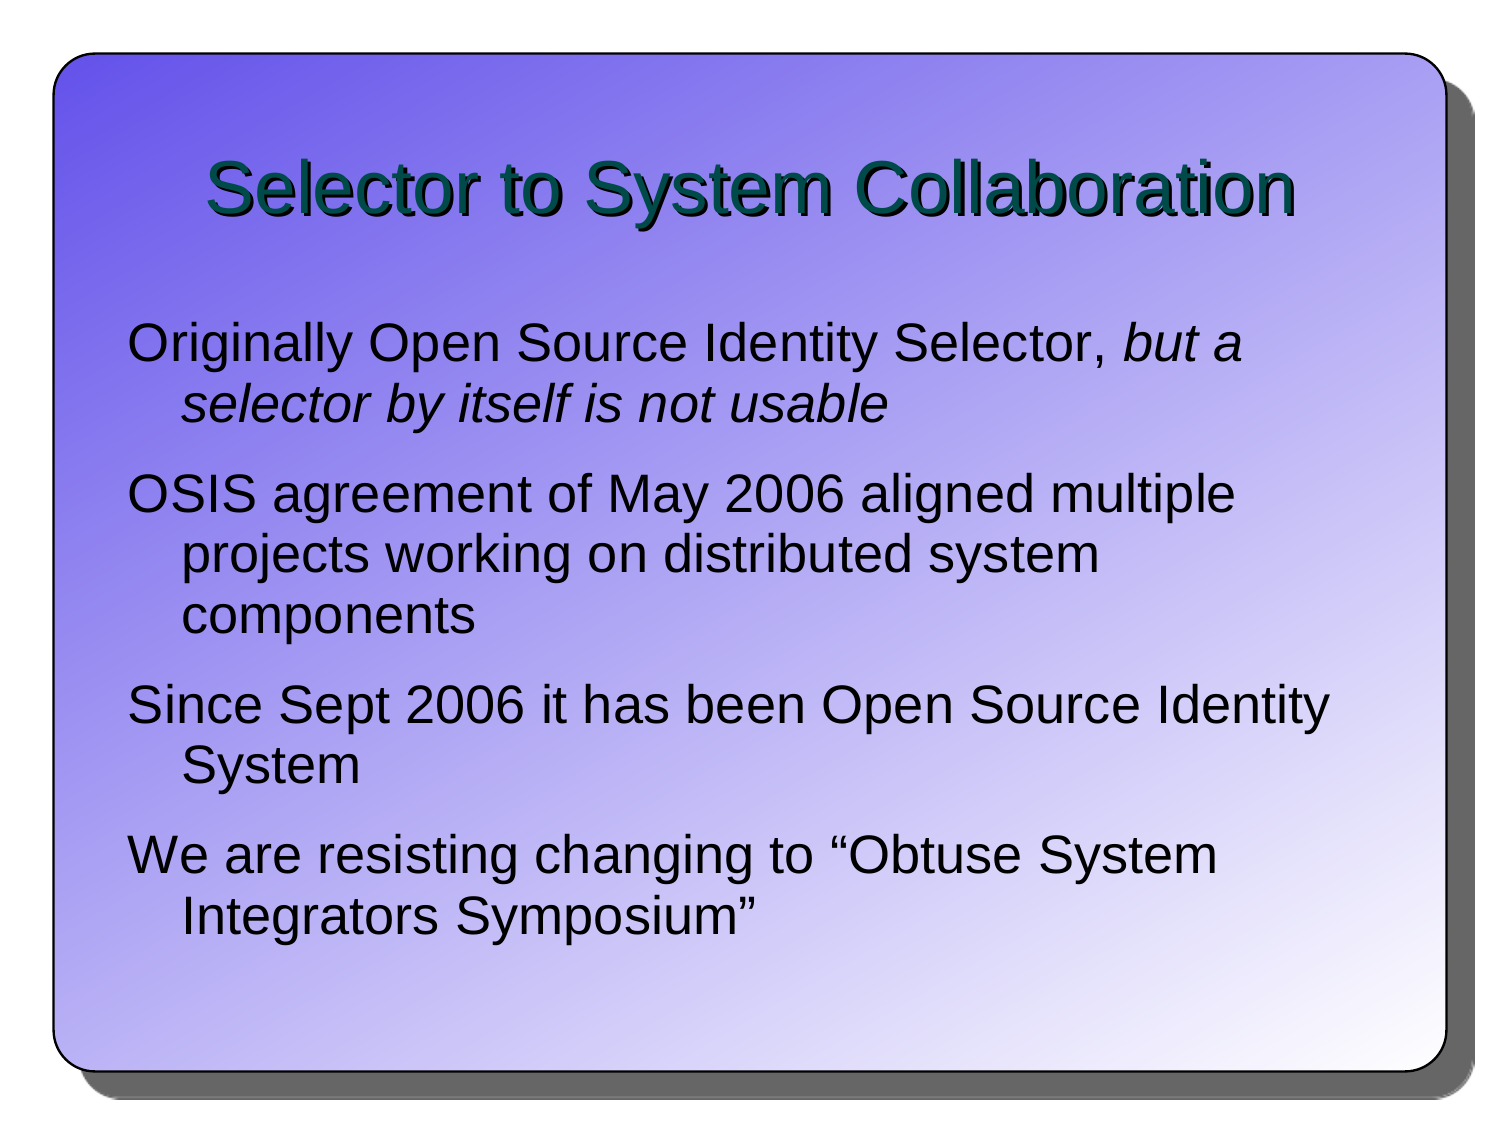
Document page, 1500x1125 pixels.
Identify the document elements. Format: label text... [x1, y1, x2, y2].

list Originally Open Source Identity Selector, but a selector by itself is not usable OSIS agreement of May 2006 aligned multiple projects working on distributed system components Since Sept 2006 it has been Open Source Identity System We are resisting changing to “Obtuse System Integrators Symposium” [110, 312, 1392, 1007]
title Selector to System Collaboration [110, 93, 1392, 282]
